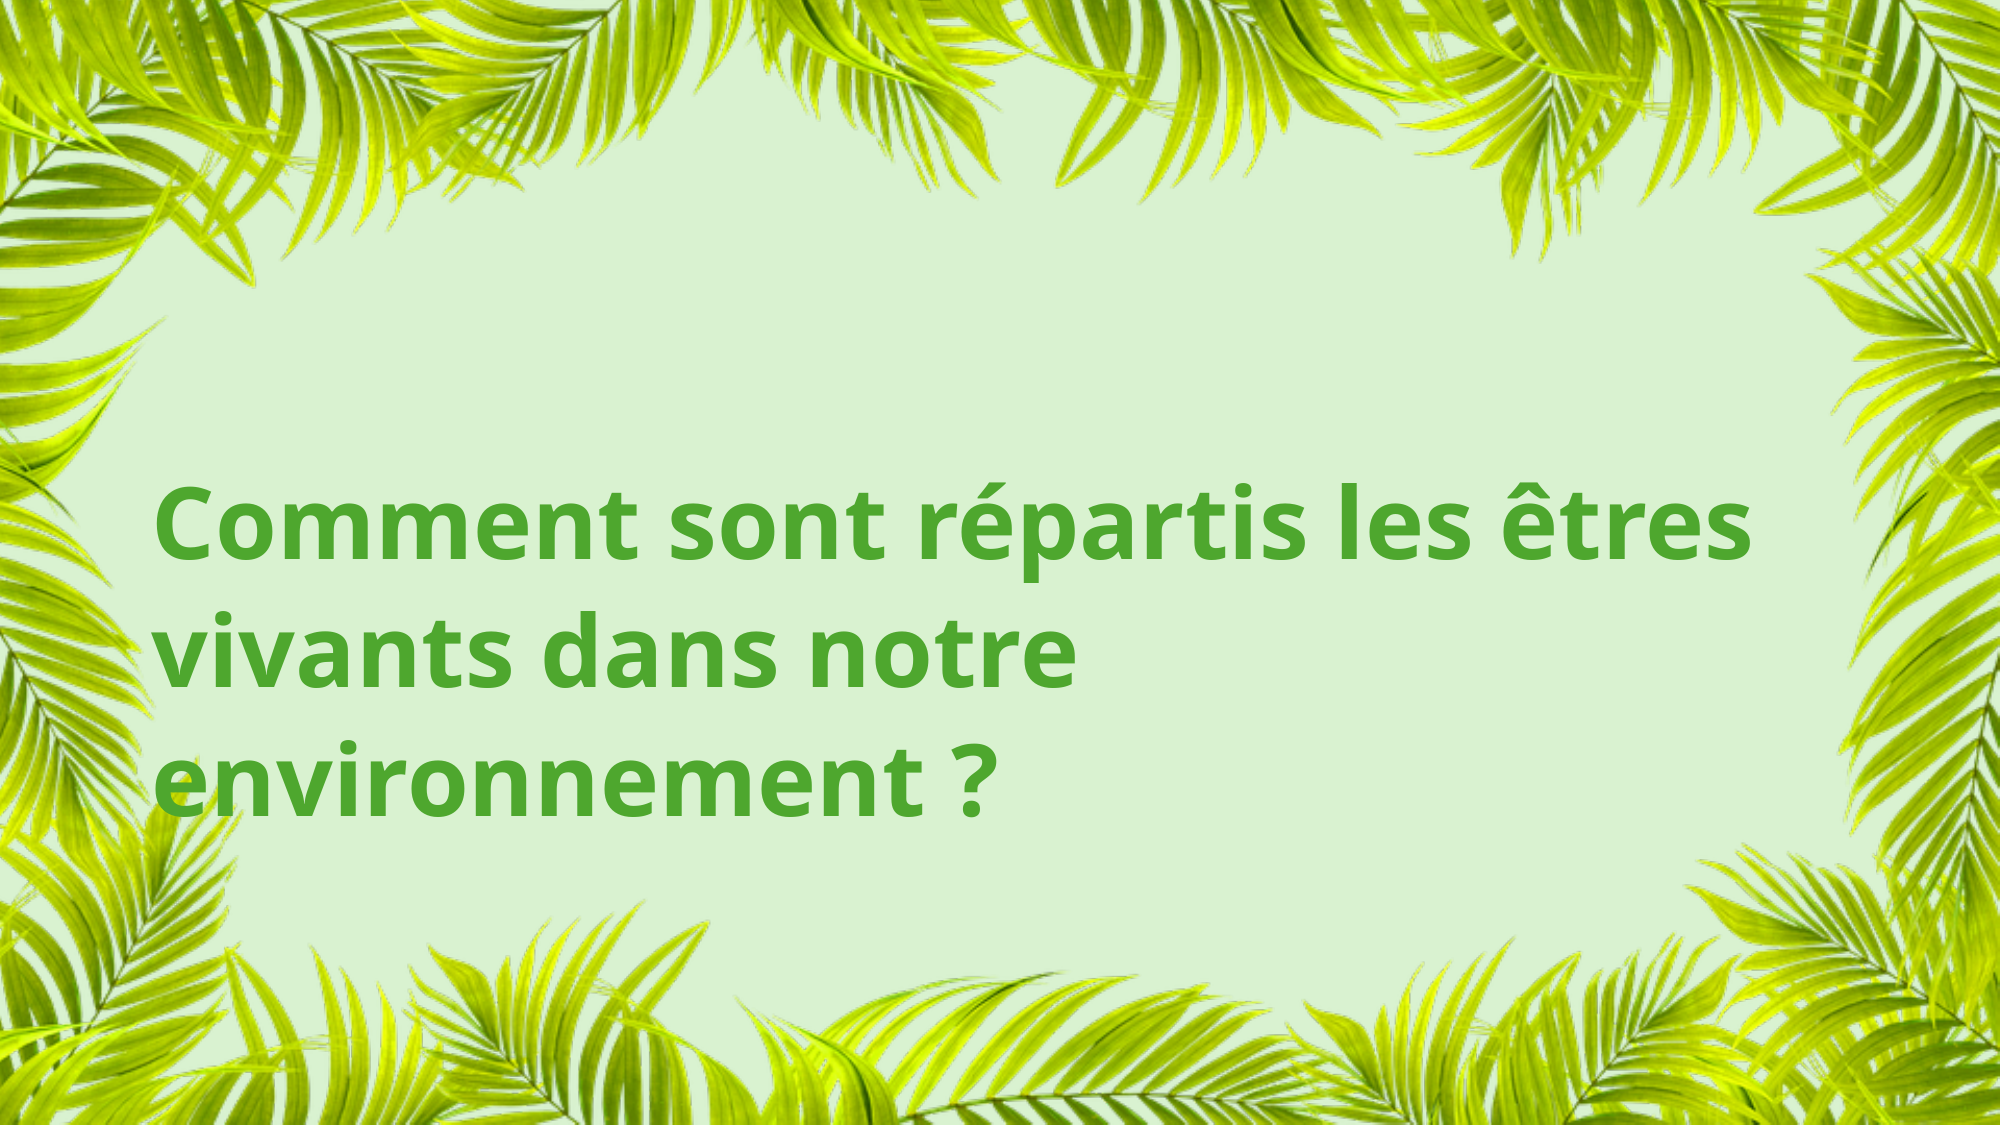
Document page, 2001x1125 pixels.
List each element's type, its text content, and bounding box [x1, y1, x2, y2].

text_box Comment sont répartis les êtres vivants dans notre environnement ? [136, 443, 1864, 844]
picture [0, 0, 2000, 1125]
